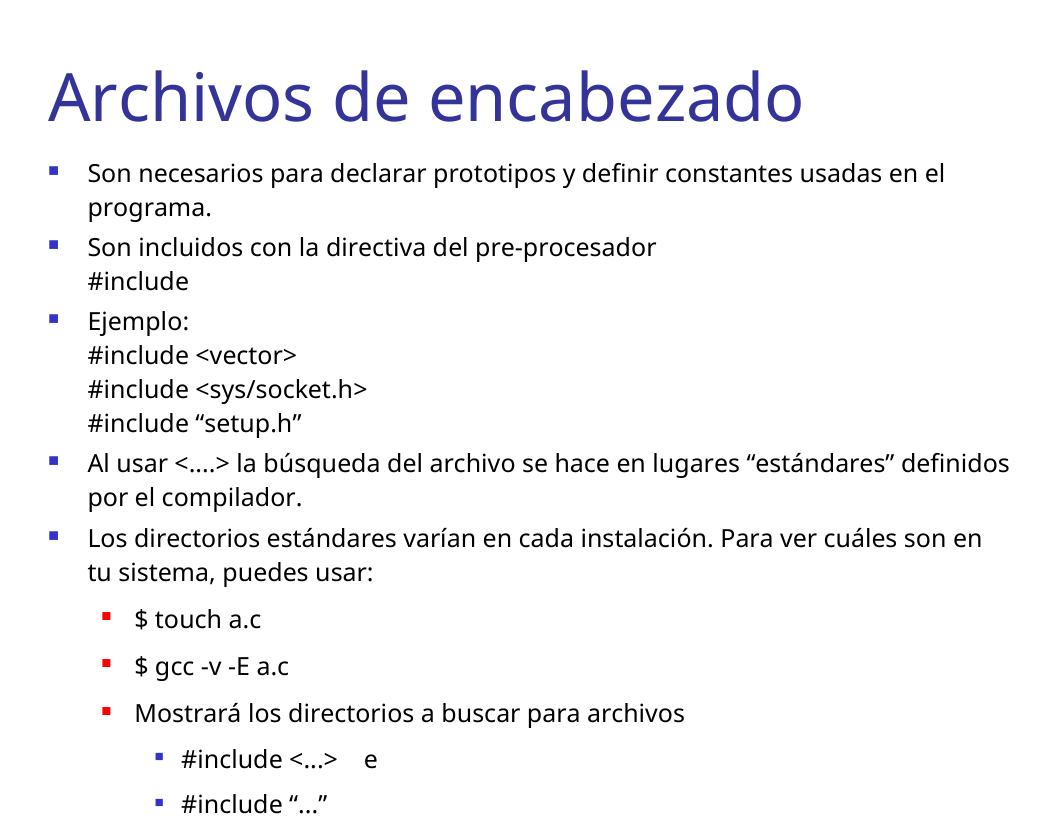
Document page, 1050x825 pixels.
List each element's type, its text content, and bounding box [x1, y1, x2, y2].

list Son necesarios para declarar prototipos y definir constantes usadas en el programa. Son incluidos con la directiva del pre-procesador #include Ejemplo: #include <vector> #include <sys/socket.h> #include “setup.h” Al usar <....> la búsqueda del archivo se hace en lugares “estándares” definidos por el compilador. Los directorios estándares varían en cada instalación. Para ver cuáles son en tu sistema, puedes usar: $ touch a.c $ gcc -v -E a.c Mostrará los directorios a buscar para archivos #include <...> e #include “...” [37, 150, 1023, 739]
title Archivos de encabezado [37, 26, 1026, 147]
